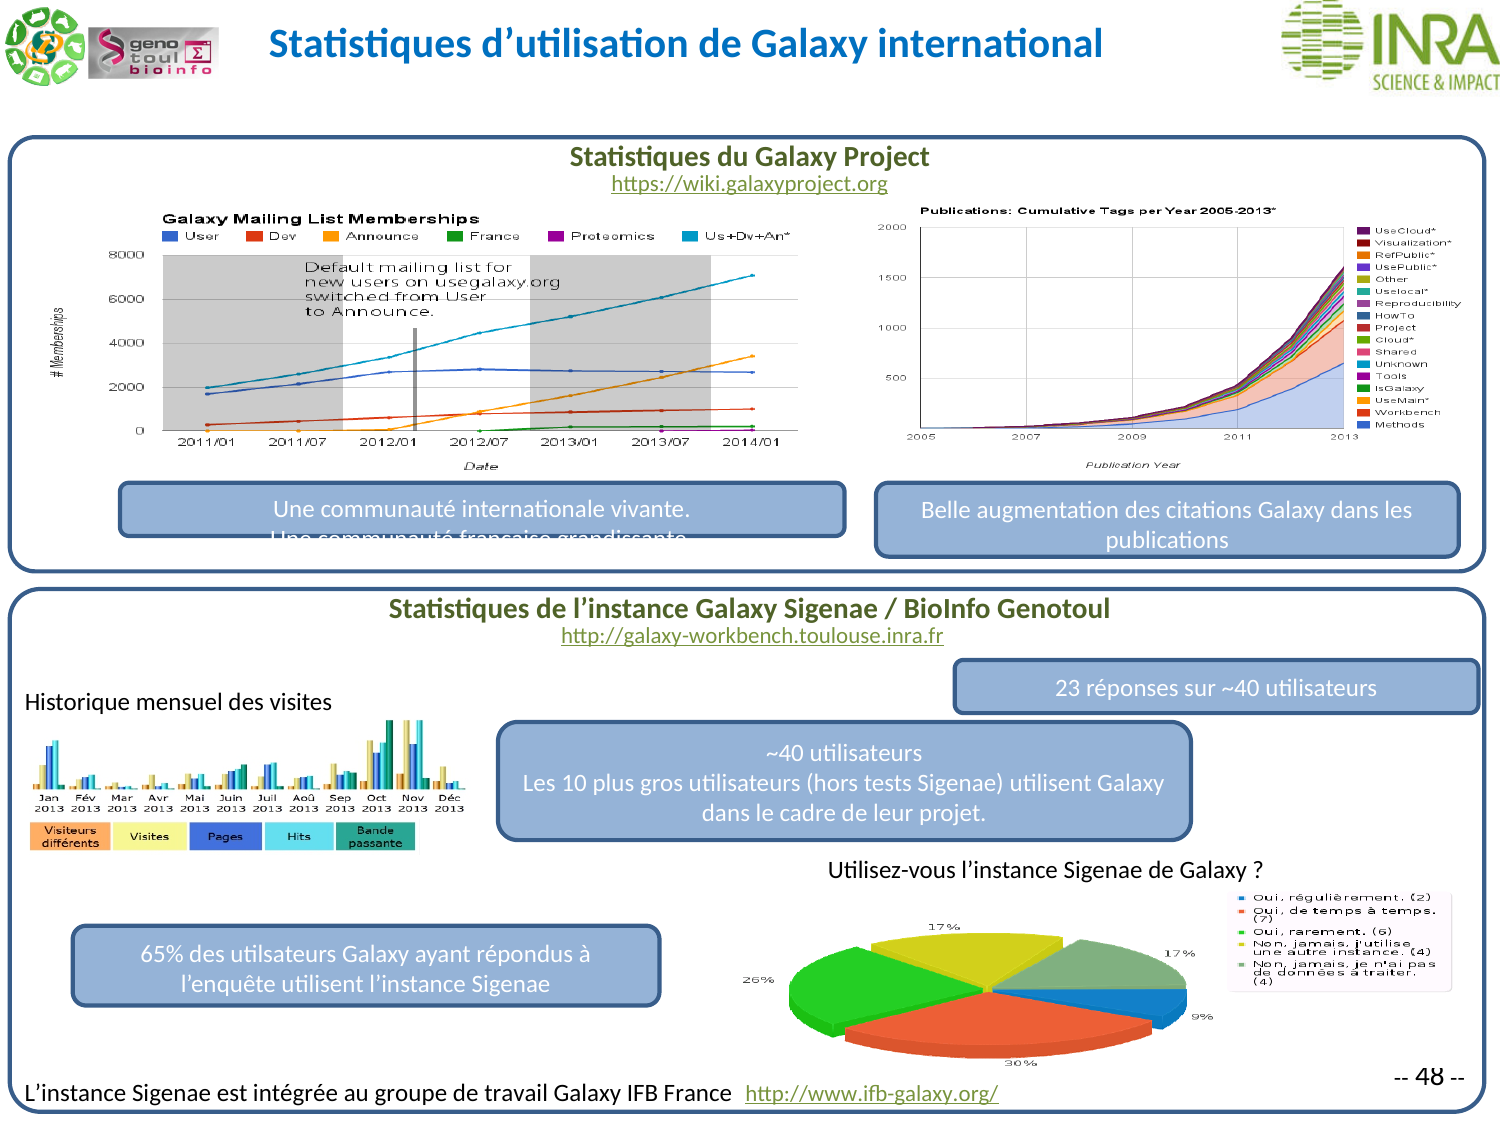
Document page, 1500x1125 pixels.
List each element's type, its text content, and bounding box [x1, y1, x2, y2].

picture [865, 199, 1475, 474]
picture [29, 718, 471, 855]
text_box Historique mensuel des visites [9, 677, 349, 723]
picture [5, 7, 85, 86]
text_box [9, 668, 1485, 1086]
text_box Statistiques de l’instance Galaxy Sigenae / BioInfo Genotoul http://galaxy-workbench.toulouse.inra.fr [0, 589, 1500, 668]
text_box Une communauté internationale vivante. Une communauté française grandissante. [120, 482, 845, 536]
text_box 23 réponses sur ~40 utilisateurs [954, 668, 1479, 714]
picture [38, 245, 814, 480]
text_box ~40 utilisateurs Les 10 plus gros utilisateurs (hors tests Sigenae) utilisent Galaxy dans le cadre de leur projet. [497, 721, 1192, 841]
text_box 65% des utilsateurs Galaxy ayant répondus à l’enquête utilisent l’instance Sigenae [72, 925, 660, 1006]
text_box Belle augmentation des citations Galaxy dans les publications [876, 482, 1459, 557]
text_box Statistiques du Galaxy Project https://wiki.galaxyproject.org [25, 137, 1475, 245]
text_box [9, 139, 1485, 572]
picture [734, 890, 1470, 1068]
text_box Utilisez-vous l’instance Sigenae de Galaxy ? [813, 846, 1282, 892]
text_box L’instance Sigenae est intégrée au groupe de travail Galaxy IFB France http://www.ifb-galaxy.org/ [10, 1069, 1500, 1114]
picture [88, 27, 219, 79]
picture [1281, 0, 1500, 110]
text_box Statistiques d’utilisation de Galaxy international [253, 19, 1270, 86]
